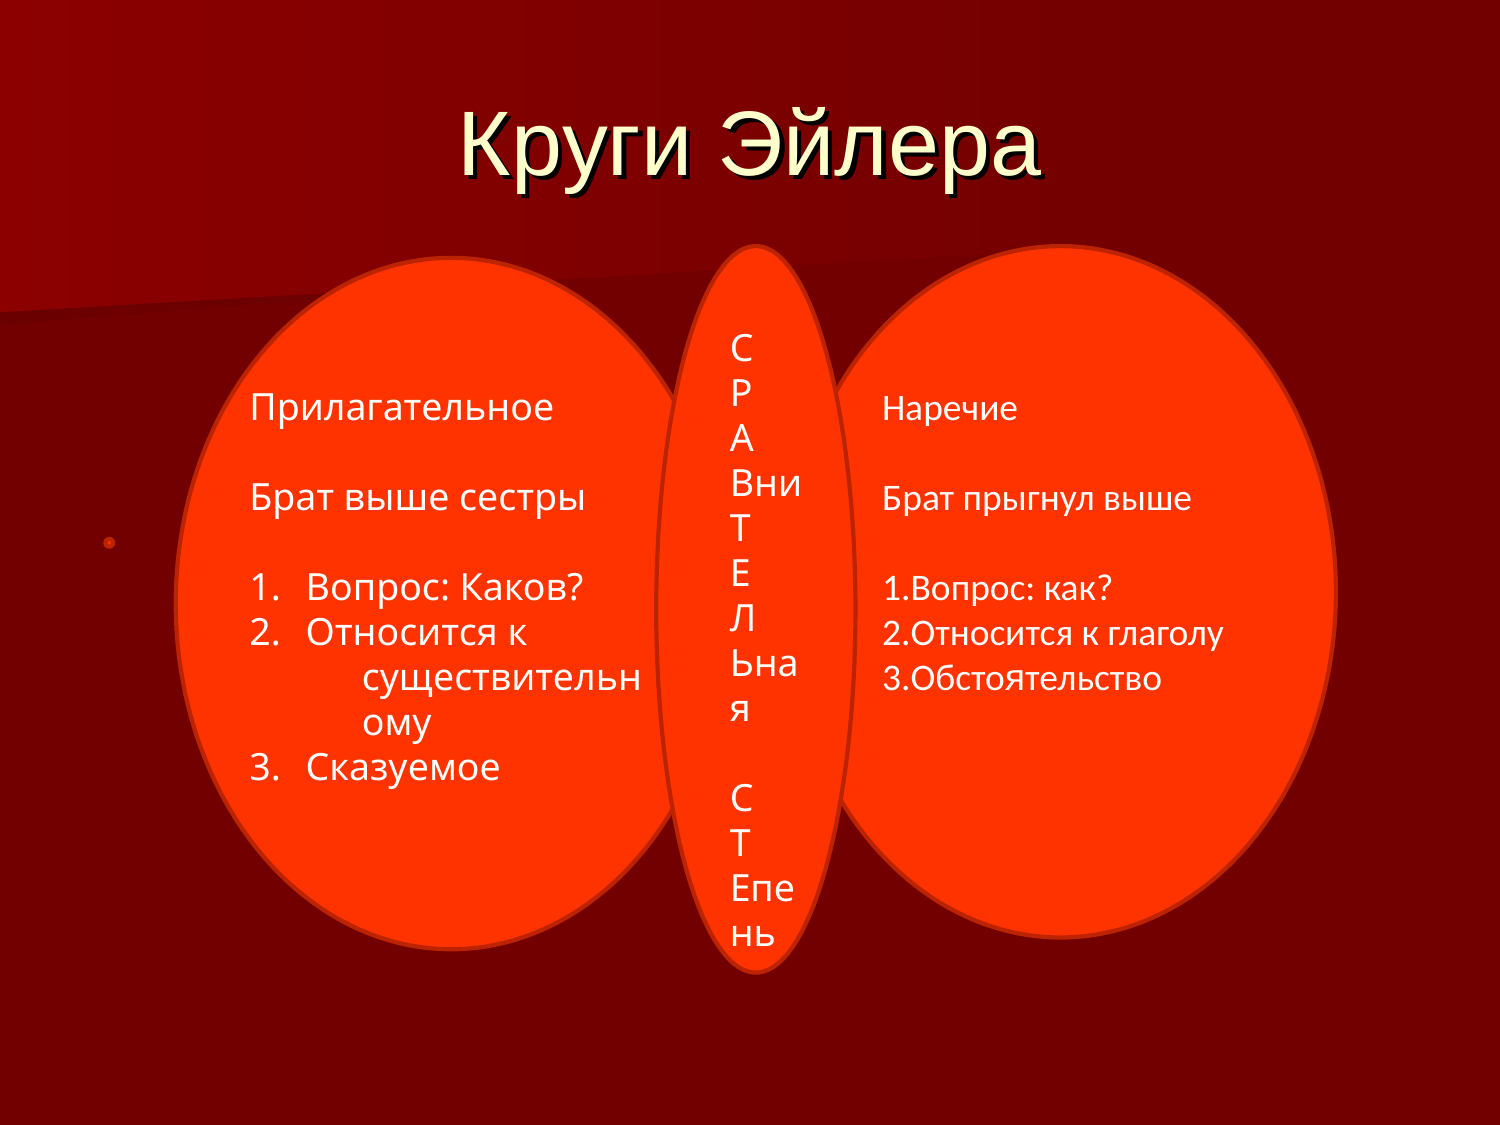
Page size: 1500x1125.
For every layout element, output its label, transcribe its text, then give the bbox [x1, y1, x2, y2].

text_box [244, 257, 658, 375]
text_box [1290, 400, 1336, 783]
text_box Прилагательное Брат выше сестры Вопрос: Каков? Относится к существительному Сказуемое [234, 375, 668, 754]
text_box [759, 938, 770, 943]
text_box Наречие Брат прыгнул выше Вопрос: как? Относится к глаголу Обстоятельство [867, 375, 1290, 796]
title Круги Эйлера [75, 45, 1426, 233]
text_box [175, 246, 815, 973]
text_box С Р А Вни Т Е Л Ьна я С Т Епень [714, 316, 821, 938]
text_box [105, 539, 114, 547]
text_box [821, 246, 1283, 938]
